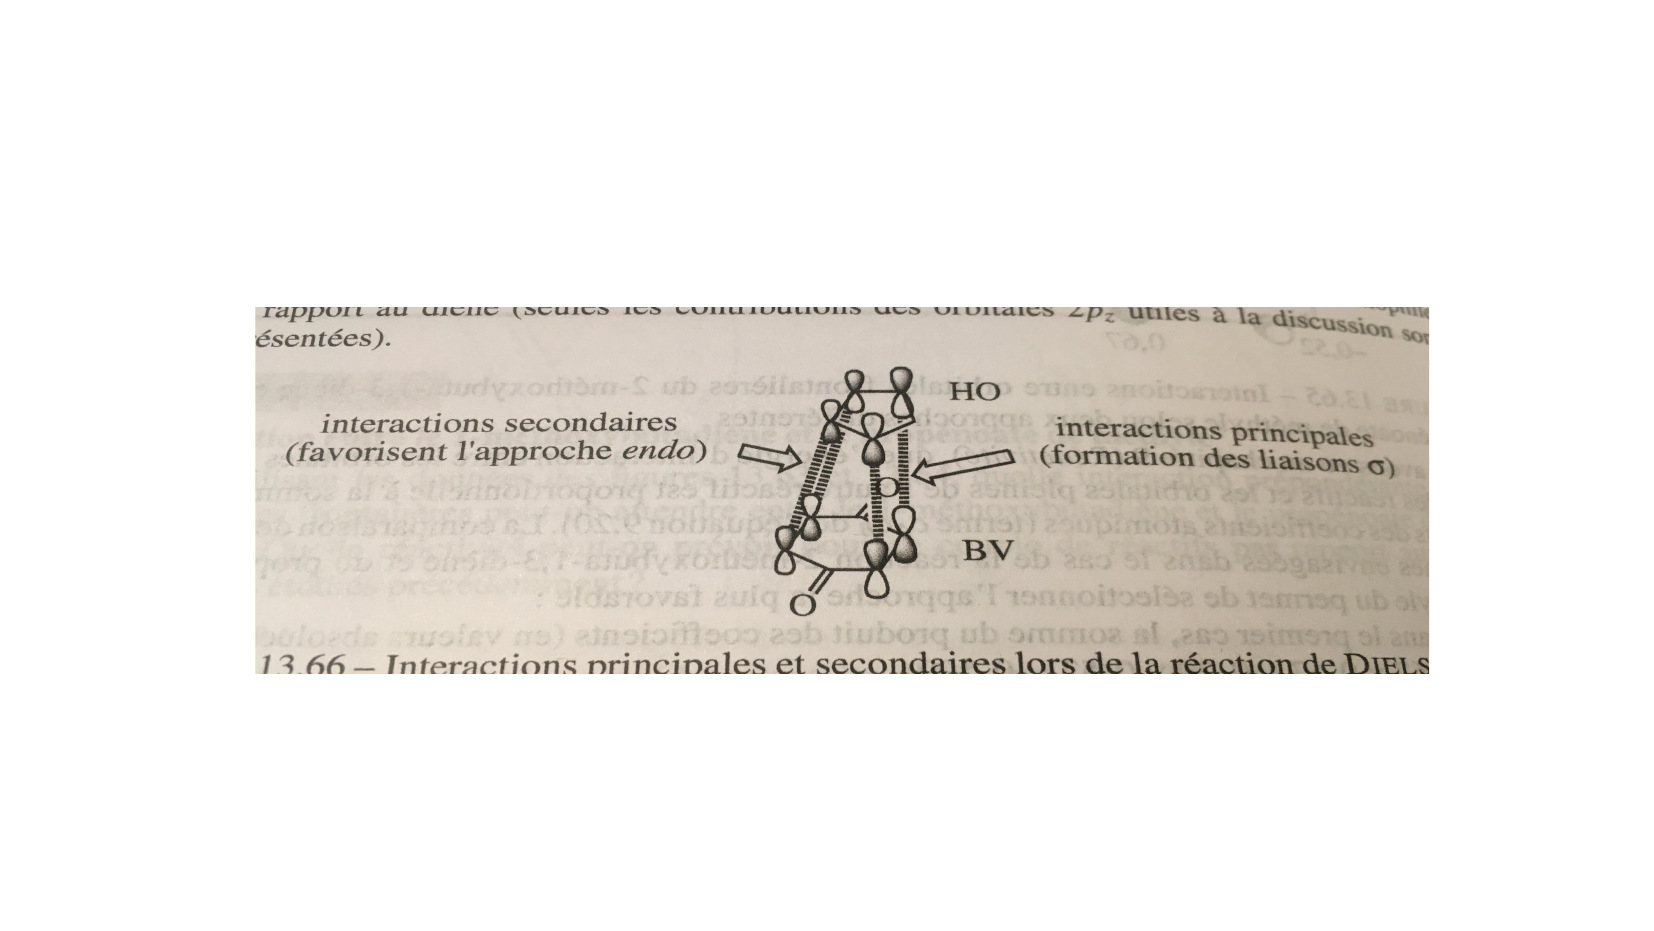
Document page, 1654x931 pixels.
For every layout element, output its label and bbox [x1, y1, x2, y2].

picture [255, 307, 1430, 674]
